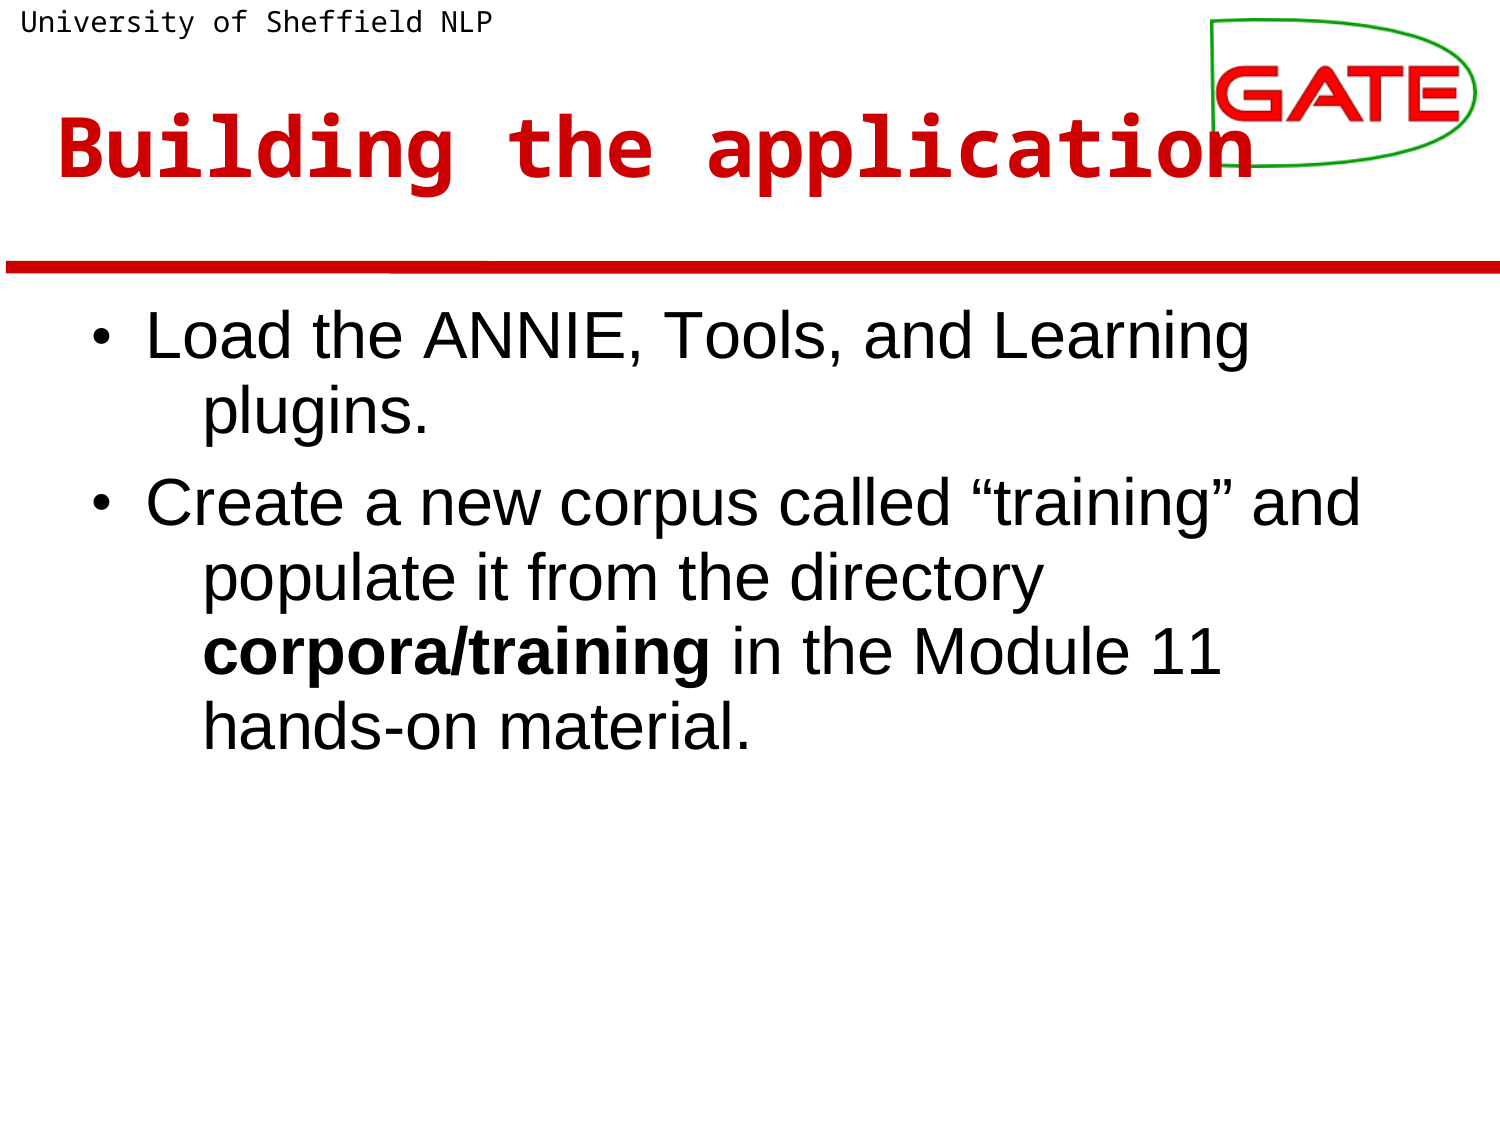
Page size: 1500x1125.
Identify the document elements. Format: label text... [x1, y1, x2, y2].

list Load the ANNIE, Tools, and Learning plugins. Create a new corpus called “training” and populate it from the directory corpora/training in the Module 11 hands-on material. [74, 290, 1425, 1034]
picture [1210, 18, 1477, 168]
title Building the application [41, 37, 1391, 254]
